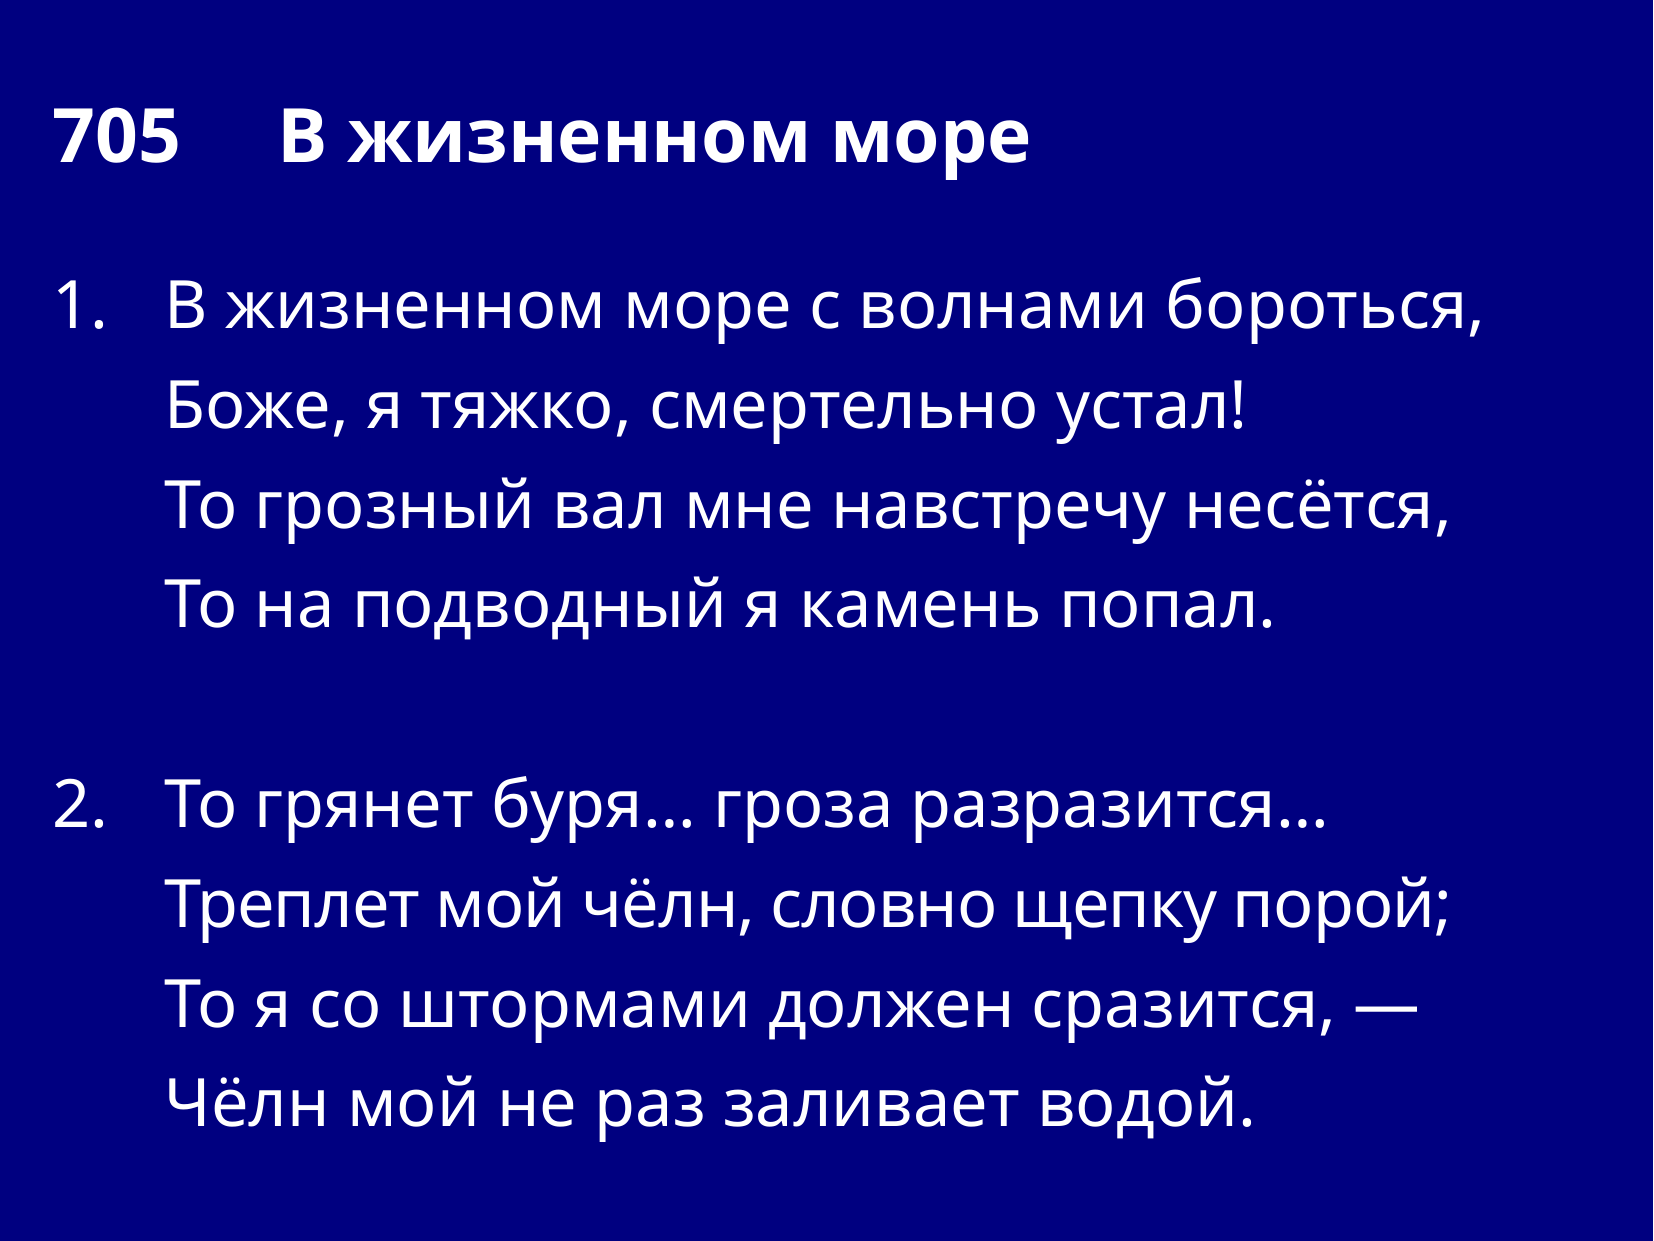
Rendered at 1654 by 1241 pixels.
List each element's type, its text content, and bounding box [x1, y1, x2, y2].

text_box 705 В жизненном море [37, 75, 1576, 188]
text_box 1. В жизненном море с волнами бороться, Боже, я тяжко, смертельно устал! То грозный вал мне навстречу несётся, То на подводный я камень попал. 2. То грянет буря… гроза разразится… Треплет мой чёлн, словно щепку порой; То я со штормами должен сразится, — Чёлн мой не раз заливает водой. [37, 150, 1653, 1163]
